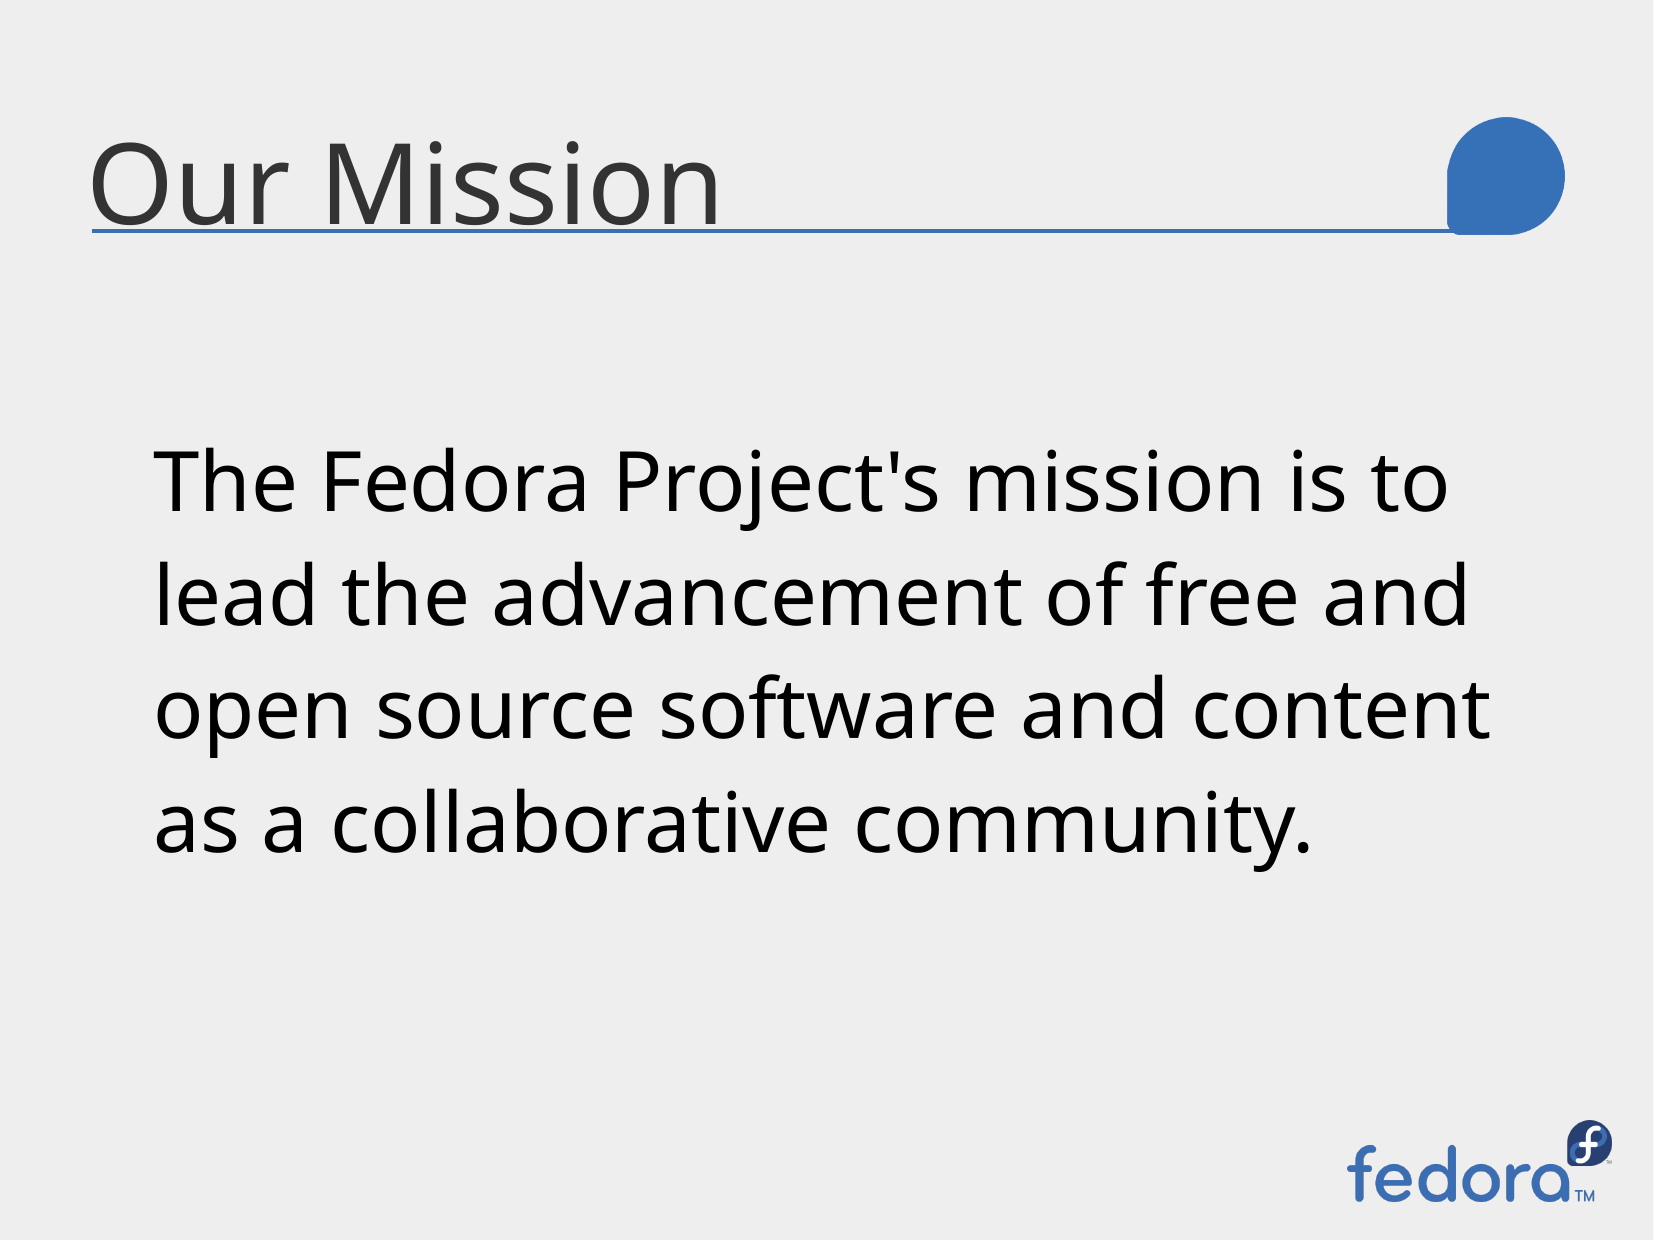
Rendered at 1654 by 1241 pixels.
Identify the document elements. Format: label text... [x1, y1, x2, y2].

title Our Mission [86, 111, 1575, 250]
picture [1347, 1120, 1612, 1202]
subtitle The Fedora Project's mission is to lead the advancement of free and open source software and content as a collaborative community. [82, 290, 1571, 1010]
